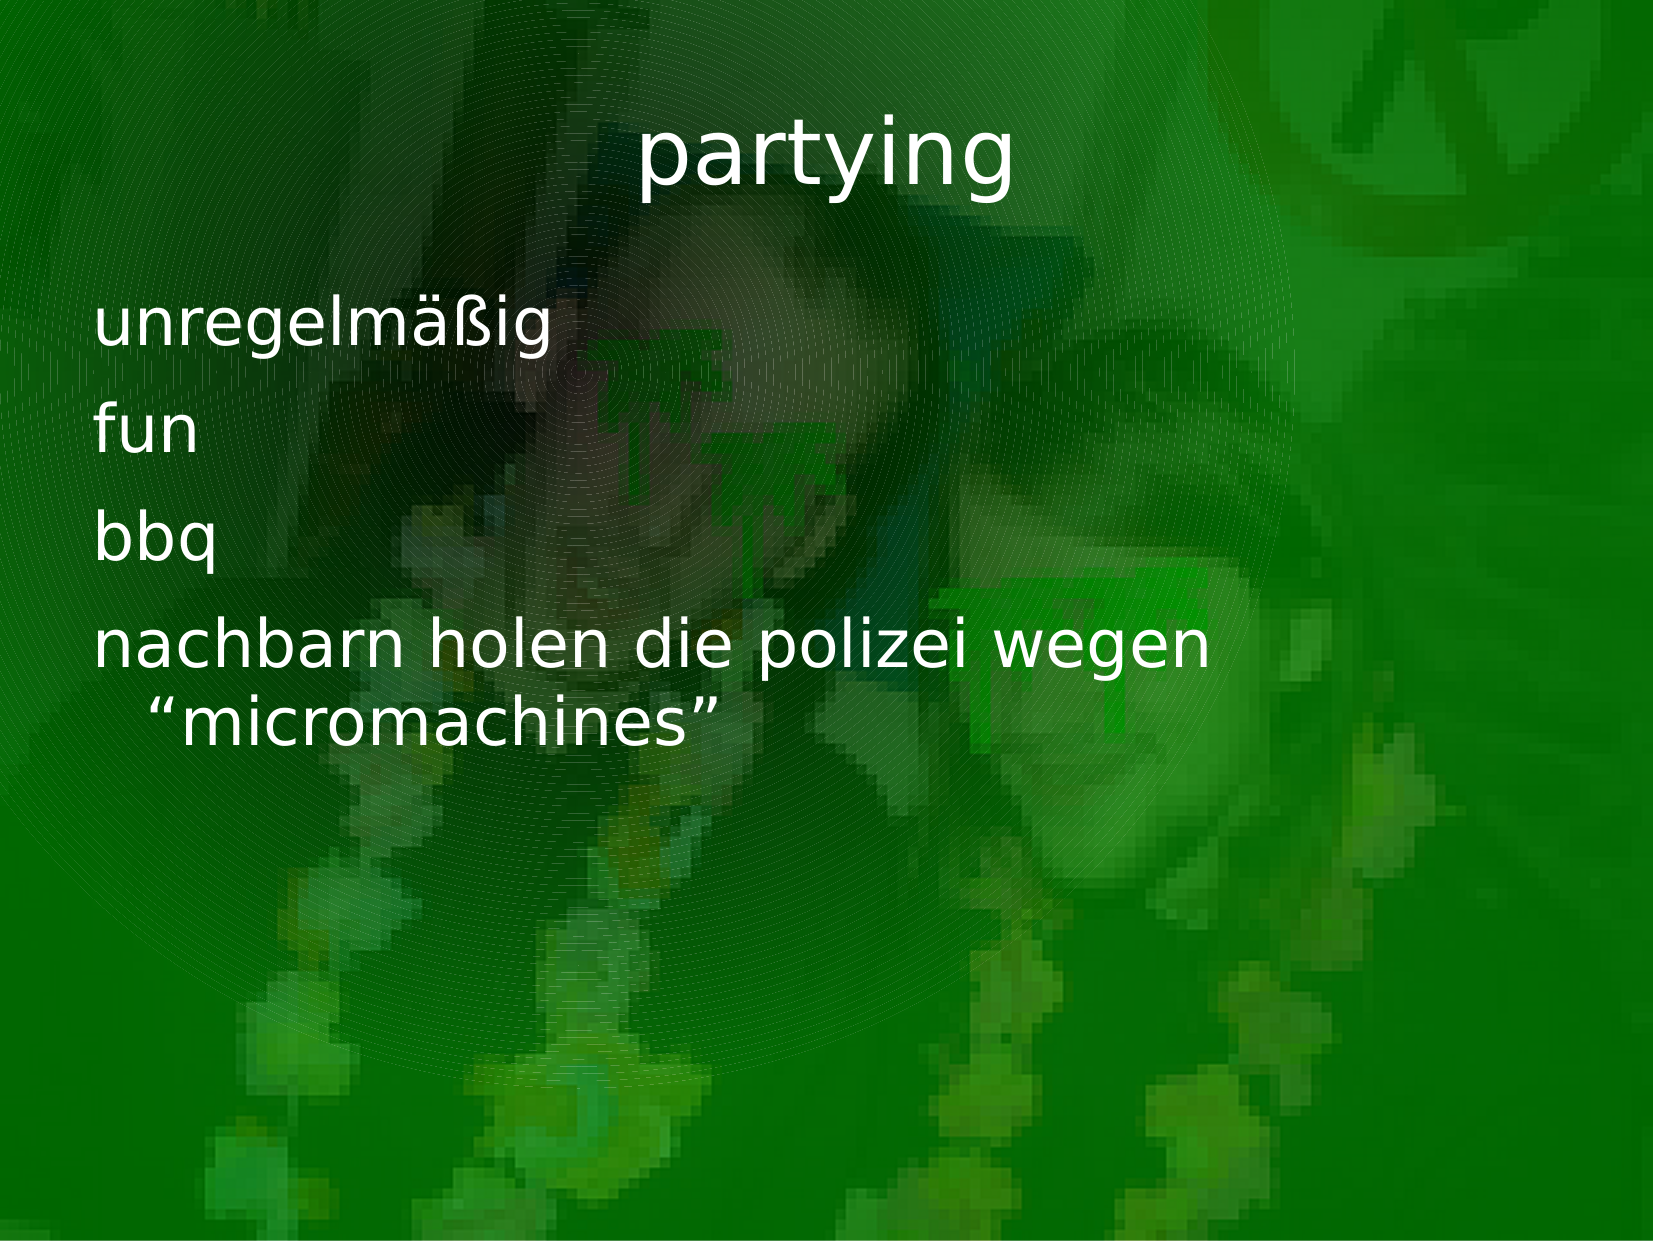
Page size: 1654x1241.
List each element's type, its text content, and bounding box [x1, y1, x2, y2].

picture [0, 0, 1653, 1241]
title partying [82, 56, 1571, 250]
list unregelmäßig fun bbq nachbarn holen die polizei wegen “micromachines” [75, 283, 1563, 1088]
